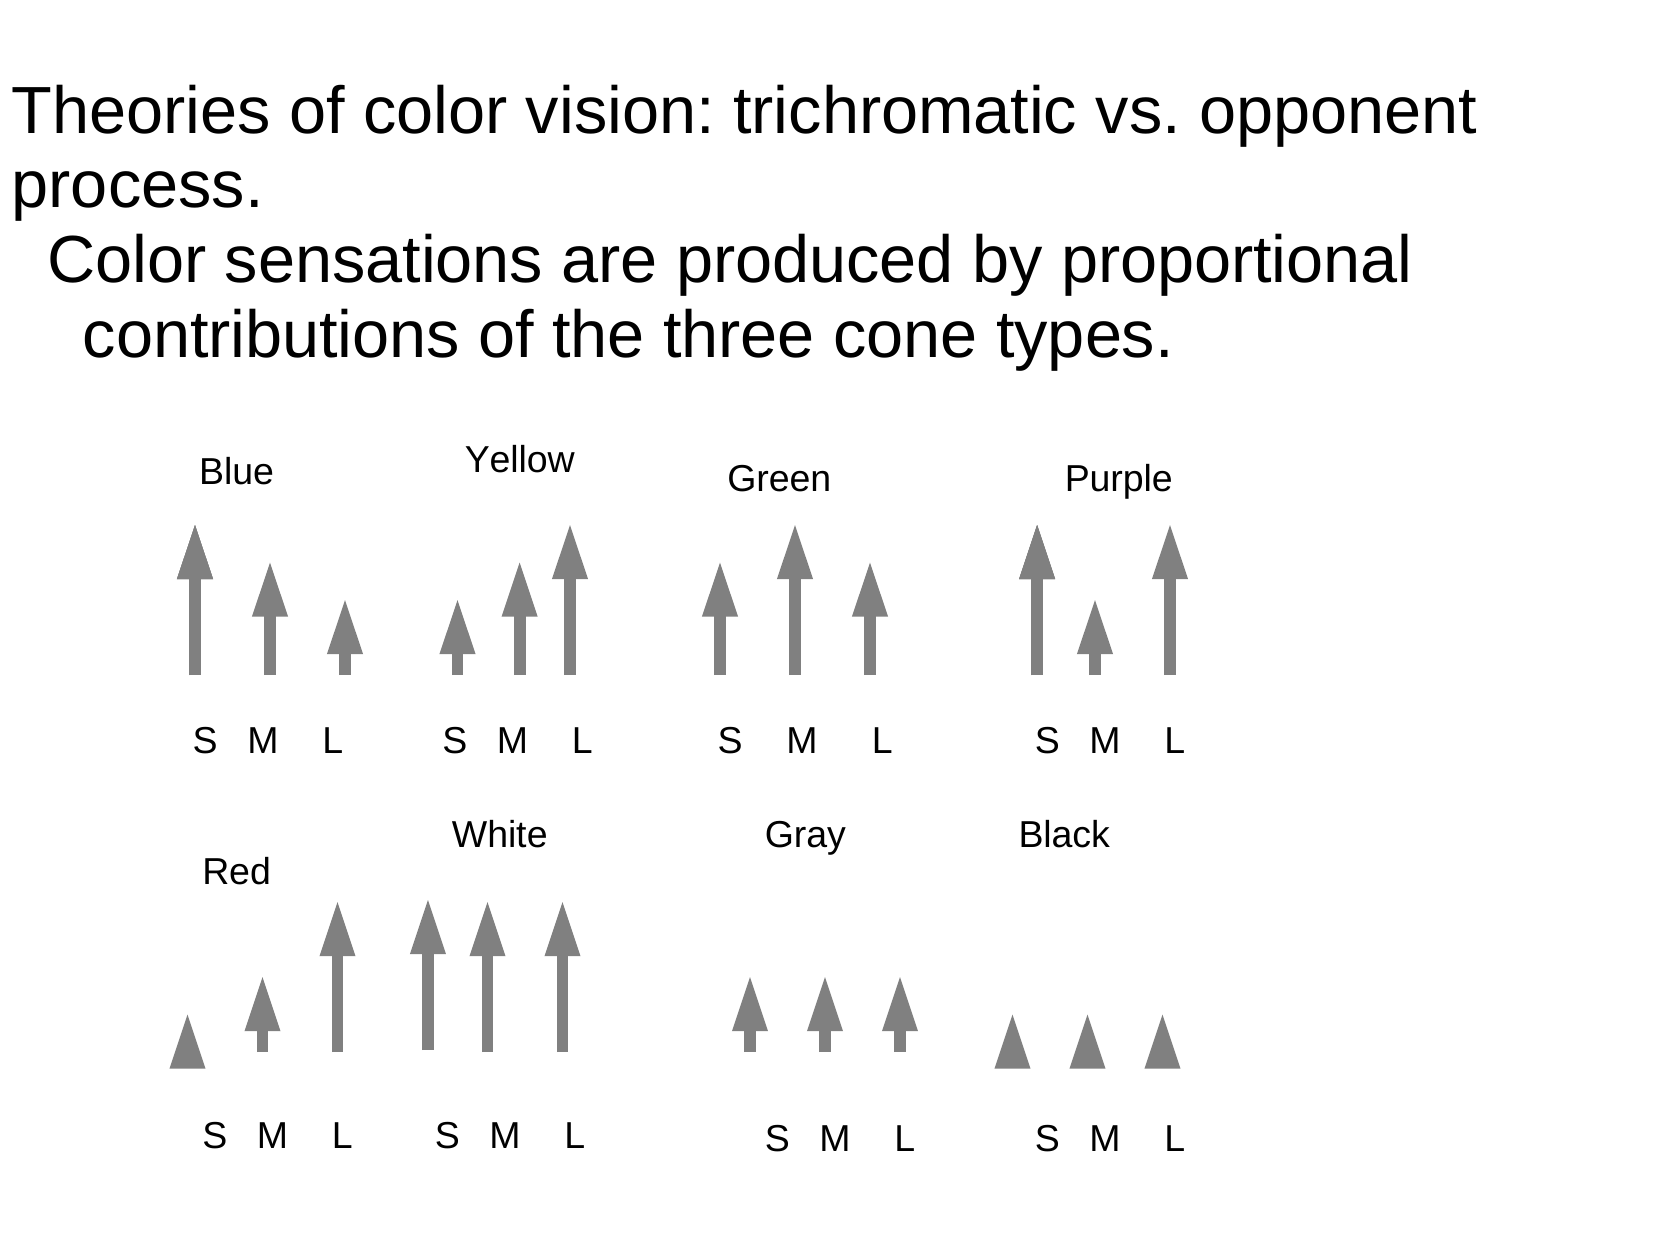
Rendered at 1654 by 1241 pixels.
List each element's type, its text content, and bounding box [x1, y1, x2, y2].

text_box L [557, 712, 608, 770]
text_box S [702, 712, 758, 770]
text_box M [771, 712, 833, 770]
text_box M [1074, 1109, 1136, 1167]
text_box Black [1003, 805, 1126, 863]
text_box S [1020, 1109, 1074, 1167]
text_box Yellow [450, 430, 589, 488]
text_box L [307, 712, 358, 770]
text_box M [482, 712, 544, 770]
text_box Green [712, 450, 847, 507]
text_box S [750, 1109, 804, 1167]
subtitle Theories of color vision: trichromatic vs. opponent process. Color sensations are produced by proportional contributions of the three cone types. [11, 34, 1501, 410]
text_box S [1020, 712, 1074, 770]
text_box L [1149, 1109, 1201, 1167]
text_box M [474, 1107, 536, 1165]
text_box S [177, 712, 232, 770]
text_box White [437, 805, 563, 863]
text_box M [1074, 712, 1136, 770]
text_box S [420, 1107, 474, 1165]
text_box Gray [750, 805, 861, 863]
text_box S [187, 1107, 242, 1165]
text_box Red [187, 843, 286, 901]
text_box L [1149, 712, 1201, 770]
text_box Purple [1050, 450, 1188, 507]
text_box M [242, 1107, 304, 1165]
text_box L [317, 1107, 368, 1165]
text_box Blue [184, 442, 289, 500]
text_box L [879, 1109, 931, 1167]
text_box L [549, 1107, 601, 1165]
text_box S [427, 712, 482, 770]
text_box L [857, 712, 908, 770]
text_box M [804, 1109, 866, 1167]
text_box M [232, 712, 294, 770]
